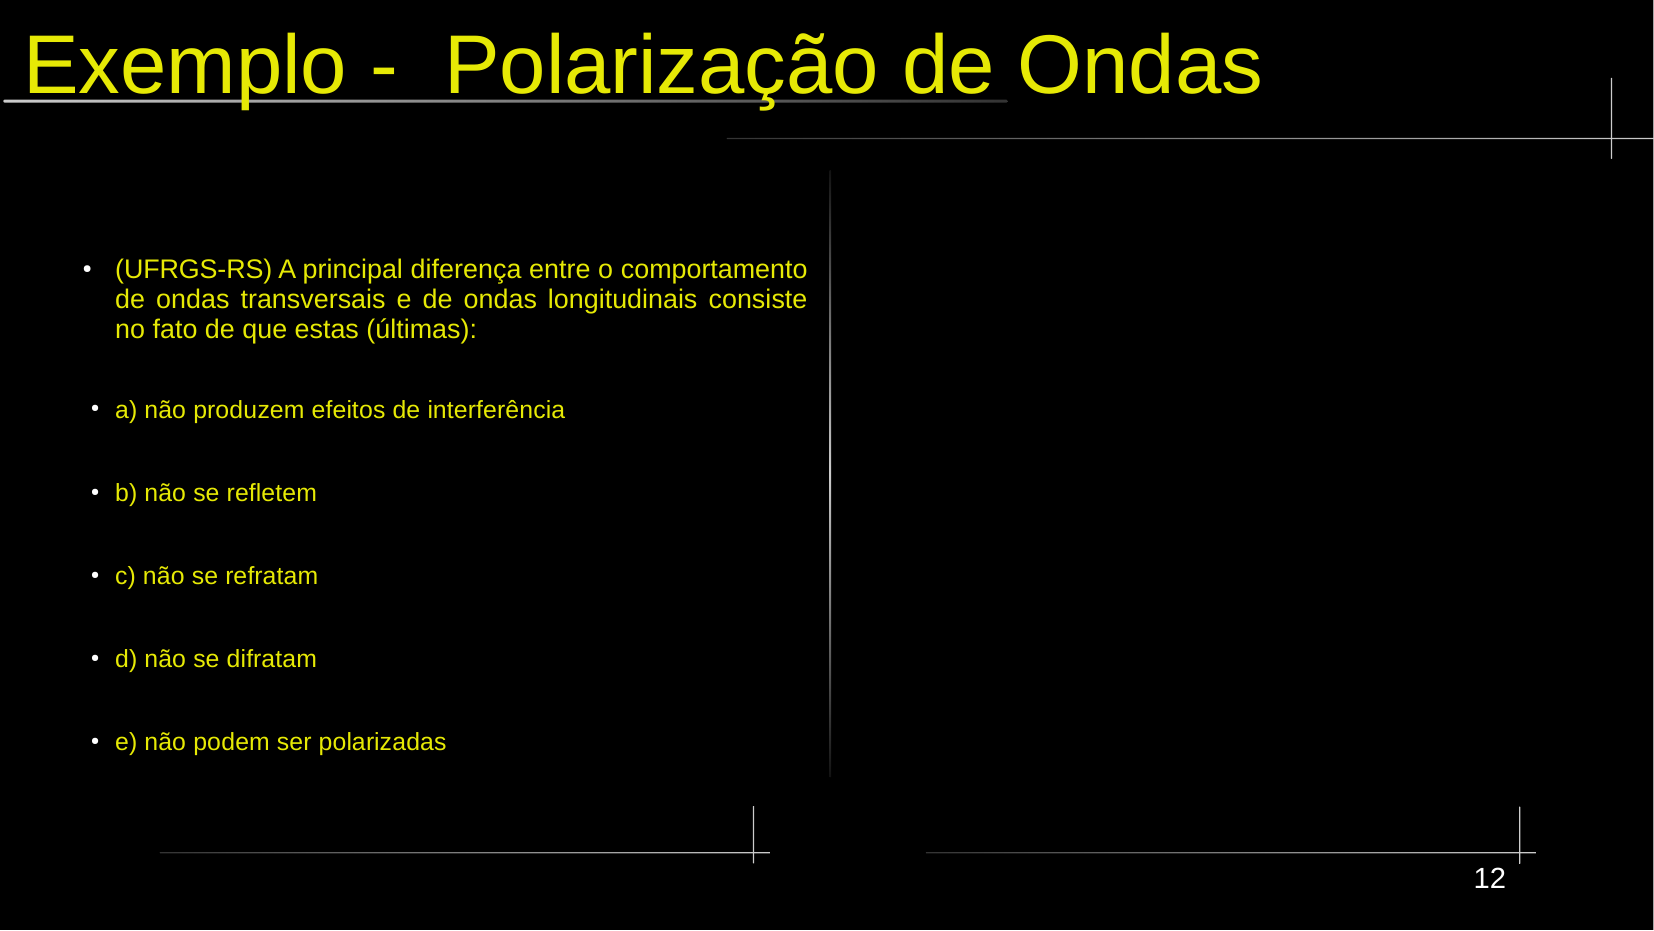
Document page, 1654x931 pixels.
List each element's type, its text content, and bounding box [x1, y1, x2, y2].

title Exemplo - Polarização de Ondas [23, 11, 1589, 119]
list (UFRGS-RS) A principal diferença entre o comportamento de ondas transversais e de ondas longitudinais consiste no fato de que estas (últimas): a) não produzem efeitos de interferência b) não se refletem c) não se refratam d) não se difratam e) não podem ser polarizadas [82, 217, 809, 758]
